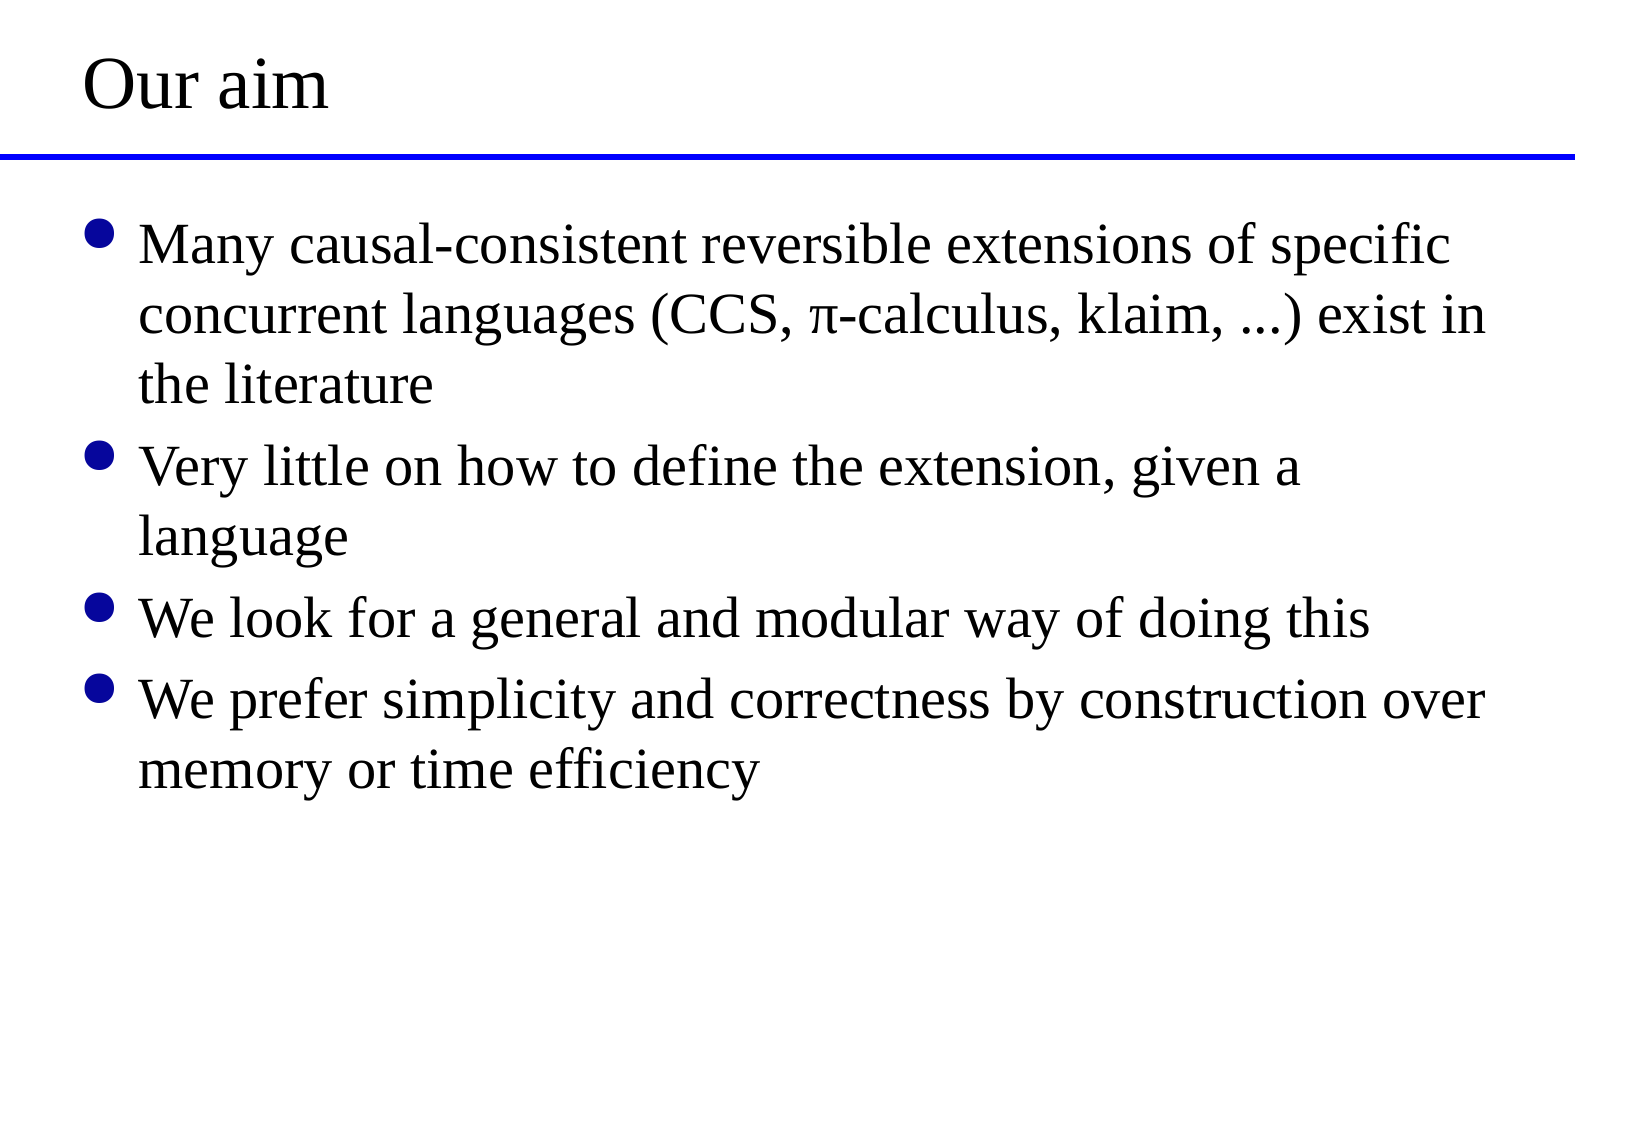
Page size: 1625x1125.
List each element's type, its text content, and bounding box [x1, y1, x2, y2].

list Many causal-consistent reversible extensions of specific concurrent languages (CCS, π-calculus, klaim, ...) exist in the literature Very little on how to define the extension, given a language We look for a general and modular way of doing this We prefer simplicity and correctness by construction over memory or time efficiency [67, 198, 1508, 1061]
title Our aim [67, 27, 1544, 131]
